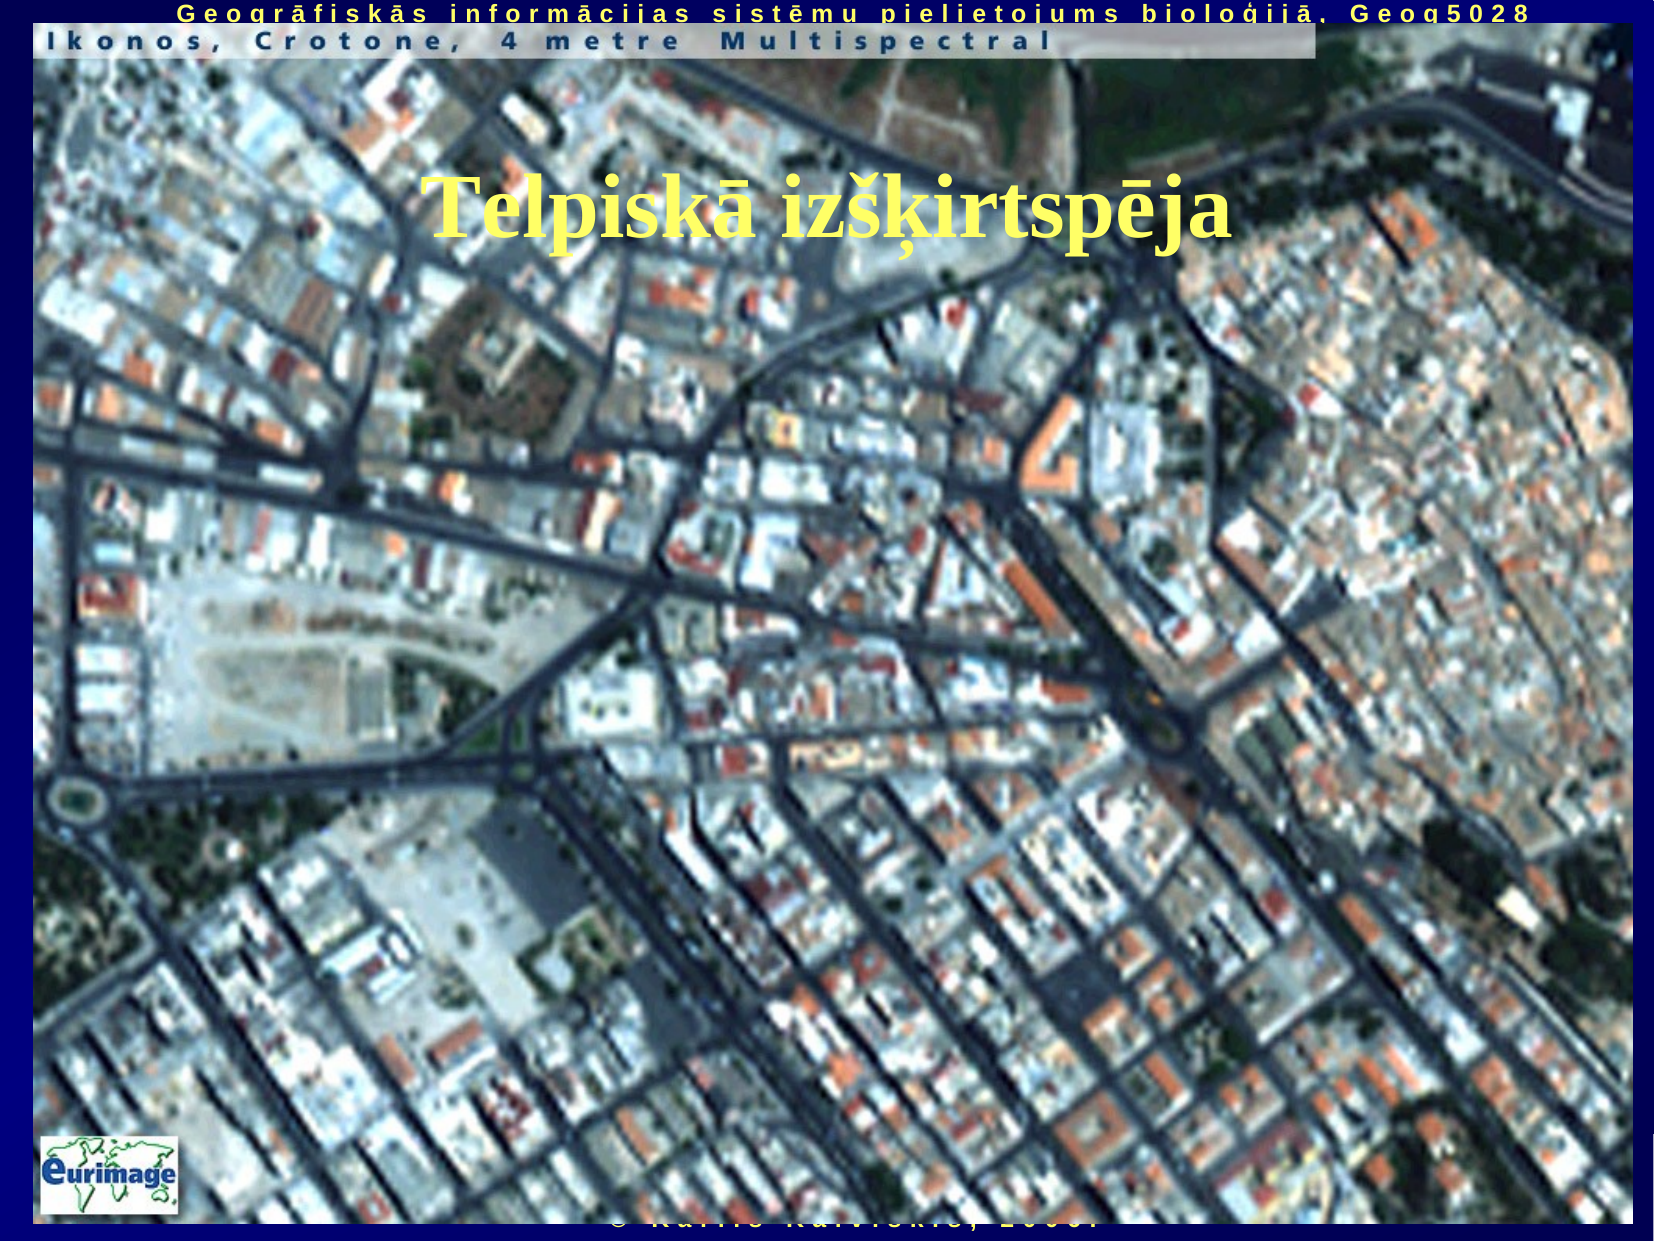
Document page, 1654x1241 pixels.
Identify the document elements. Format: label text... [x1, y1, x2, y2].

picture [33, 23, 1633, 1224]
title Telpiskā izšķirtspēja [121, 102, 1534, 311]
